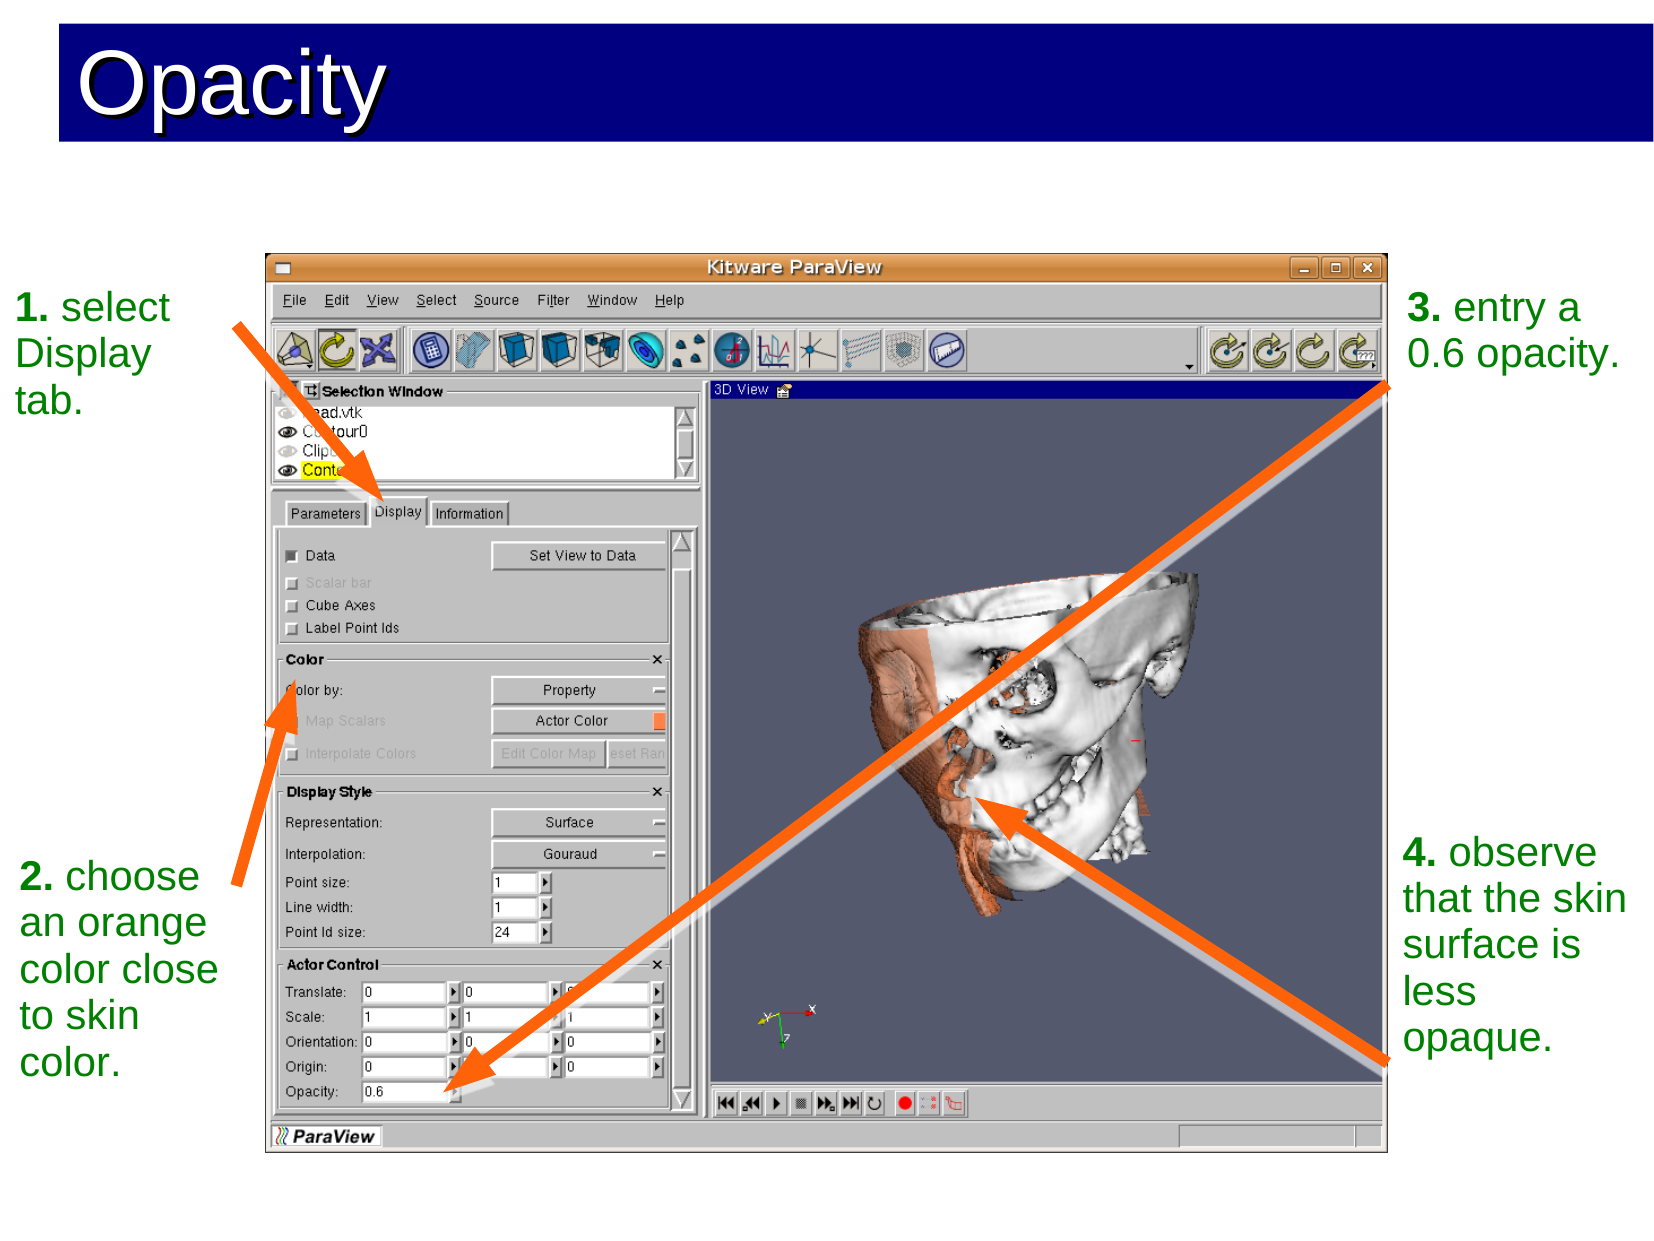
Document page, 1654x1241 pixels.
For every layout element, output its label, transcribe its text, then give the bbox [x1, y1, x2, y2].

text_box 4. observe that the skin surface is less opaque. [1387, 820, 1649, 1098]
title Opacity [76, 23, 1565, 142]
picture [265, 738, 271, 760]
text_box 1. select Display tab. [0, 276, 232, 449]
text_box 3. entry a 0.6 opacity. [1392, 276, 1654, 397]
text_box 2. choose an orange color close to skin color. [4, 845, 237, 1123]
picture [265, 253, 1388, 1153]
